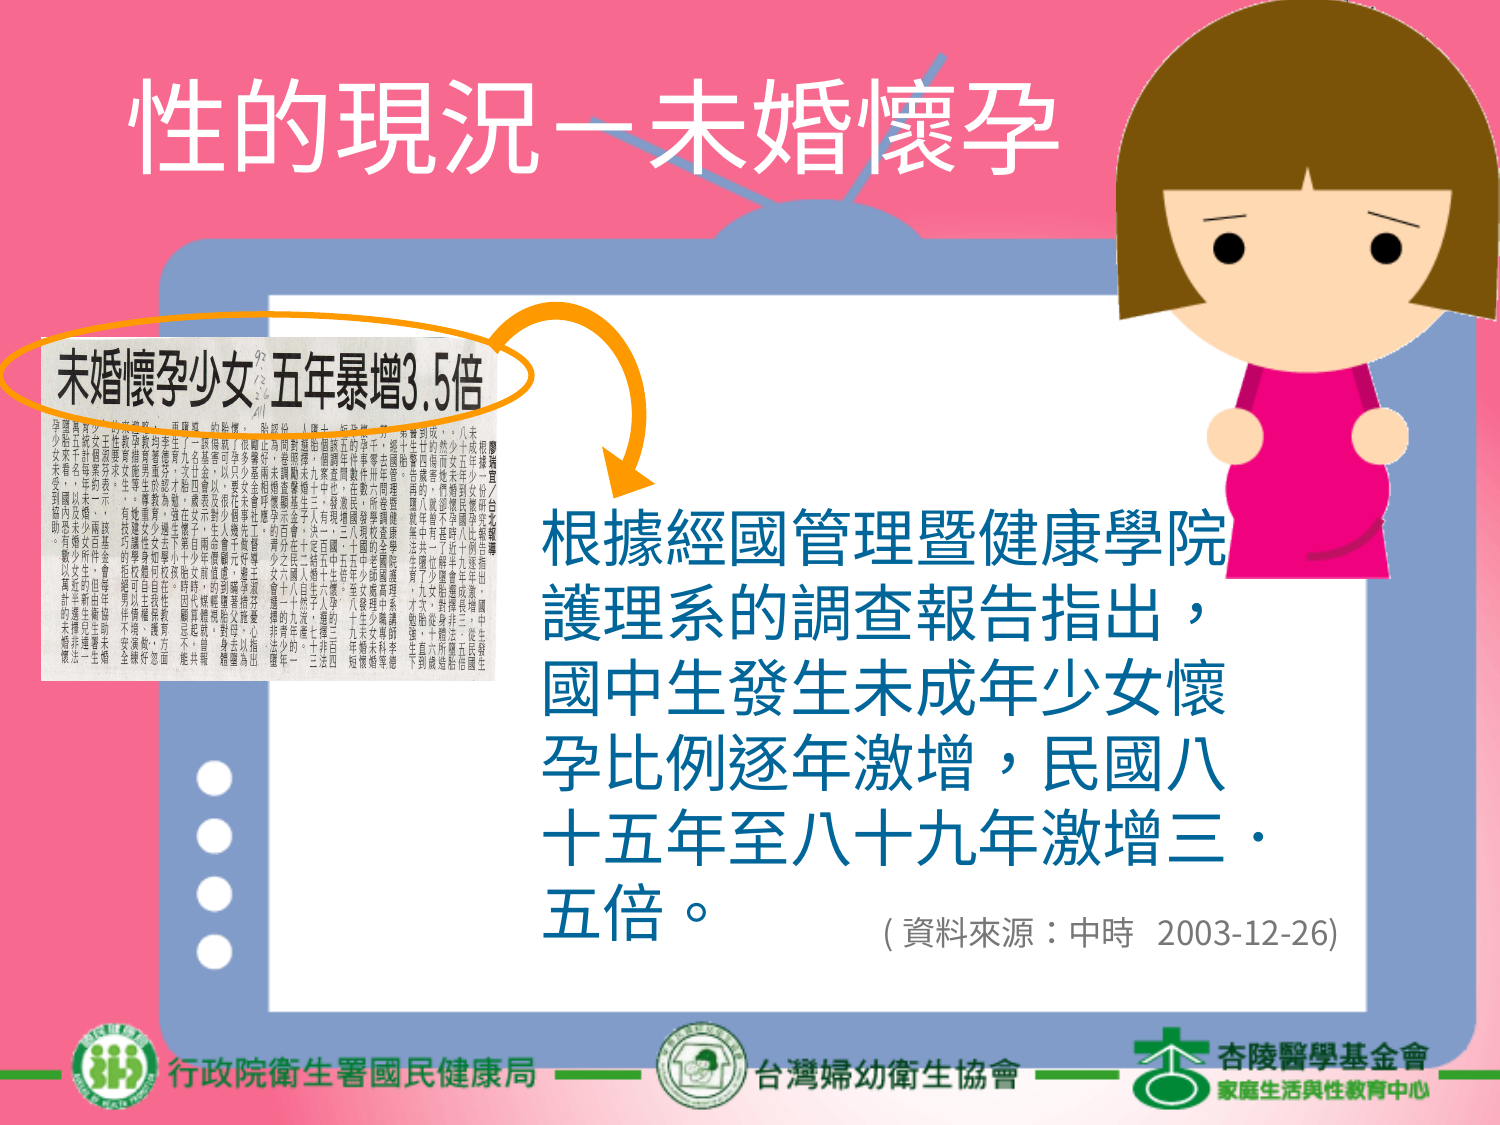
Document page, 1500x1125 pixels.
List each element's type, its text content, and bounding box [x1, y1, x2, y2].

text_box (資料來源：中時 2003-12-26) [868, 904, 1424, 961]
text_box 性的現況－未婚懷孕 [110, 54, 1079, 196]
text_box [487, 302, 654, 491]
text_box 根據經國管理暨健康學院護理系的調查報告指出， 國中生發生未成年少女懷孕比例逐年激增，民國八十五年至八十九年激增三．五倍。 [525, 491, 1258, 957]
picture [4, 318, 528, 433]
picture [0, 0, 1500, 1125]
